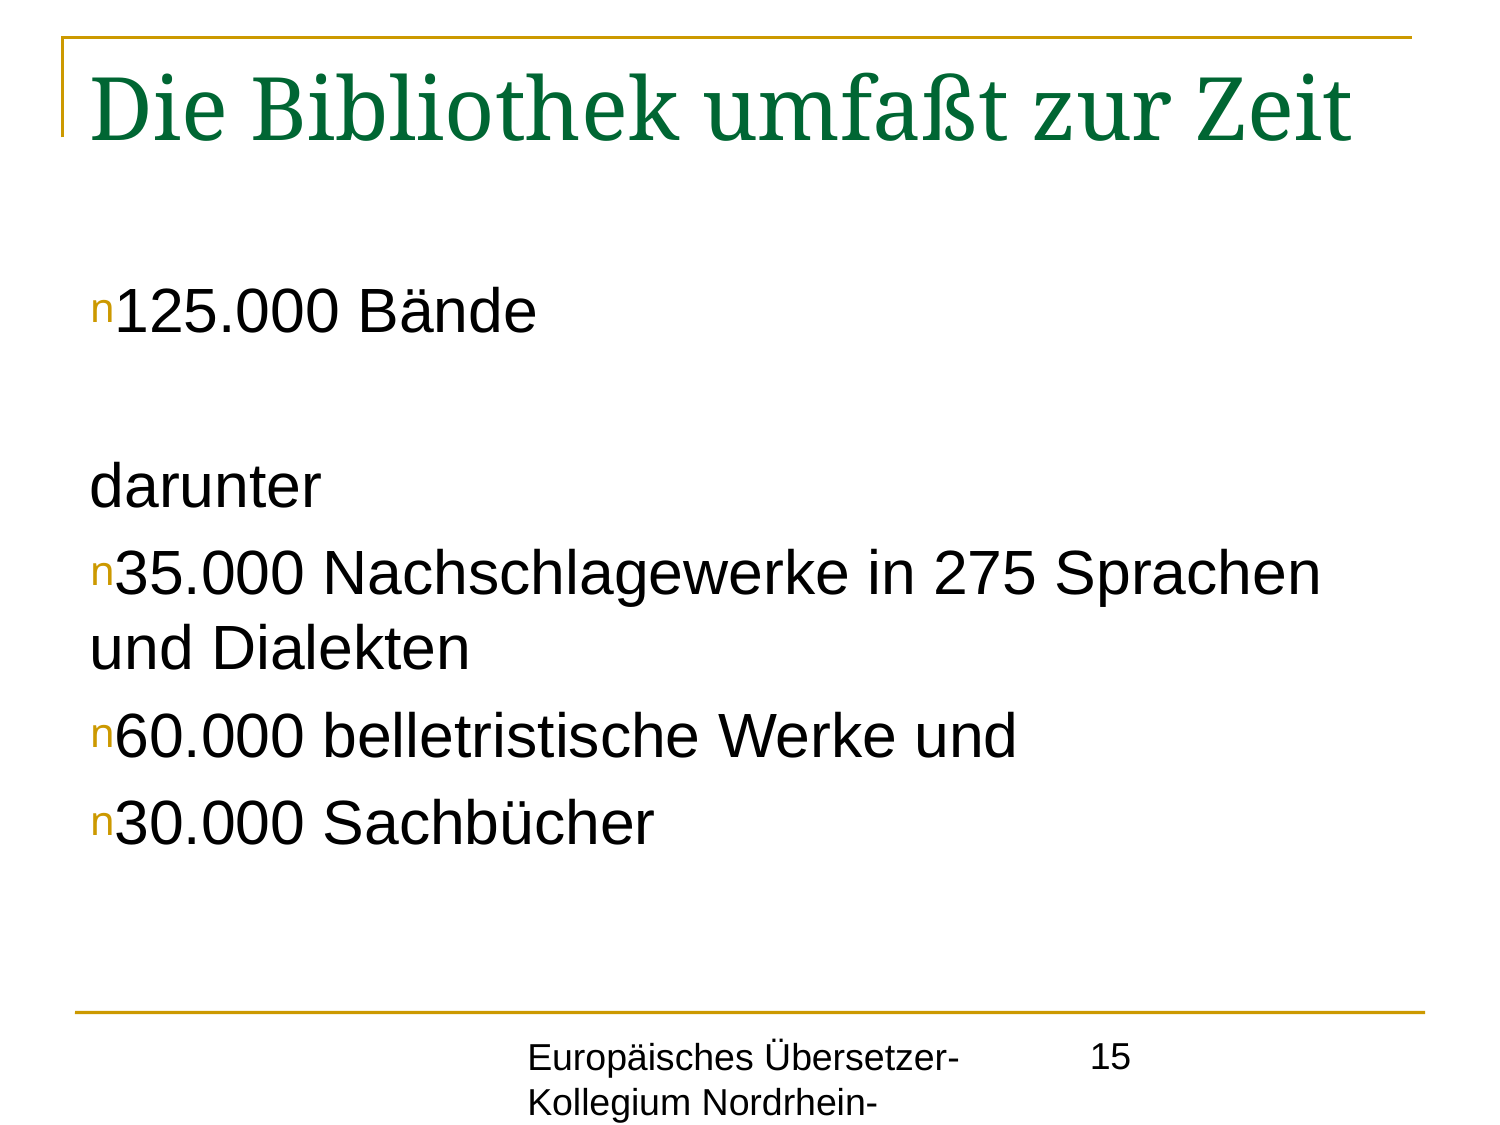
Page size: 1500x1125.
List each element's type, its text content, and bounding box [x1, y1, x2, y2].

text_box [1074, 1024, 1425, 1100]
text_box Europäisches Übersetzer-Kollegium Nordrhein-Westfalen in Straelen [512, 1025, 988, 1100]
list 125.000 Bände darunter 35.000 Nachschlagewerke in 275 Sprachen und Dialekten 60.000 belletristische Werke und 30.000 Sachbücher [75, 262, 1425, 1006]
title Die Bibliothek umfaßt zur Zeit [75, 45, 1425, 233]
